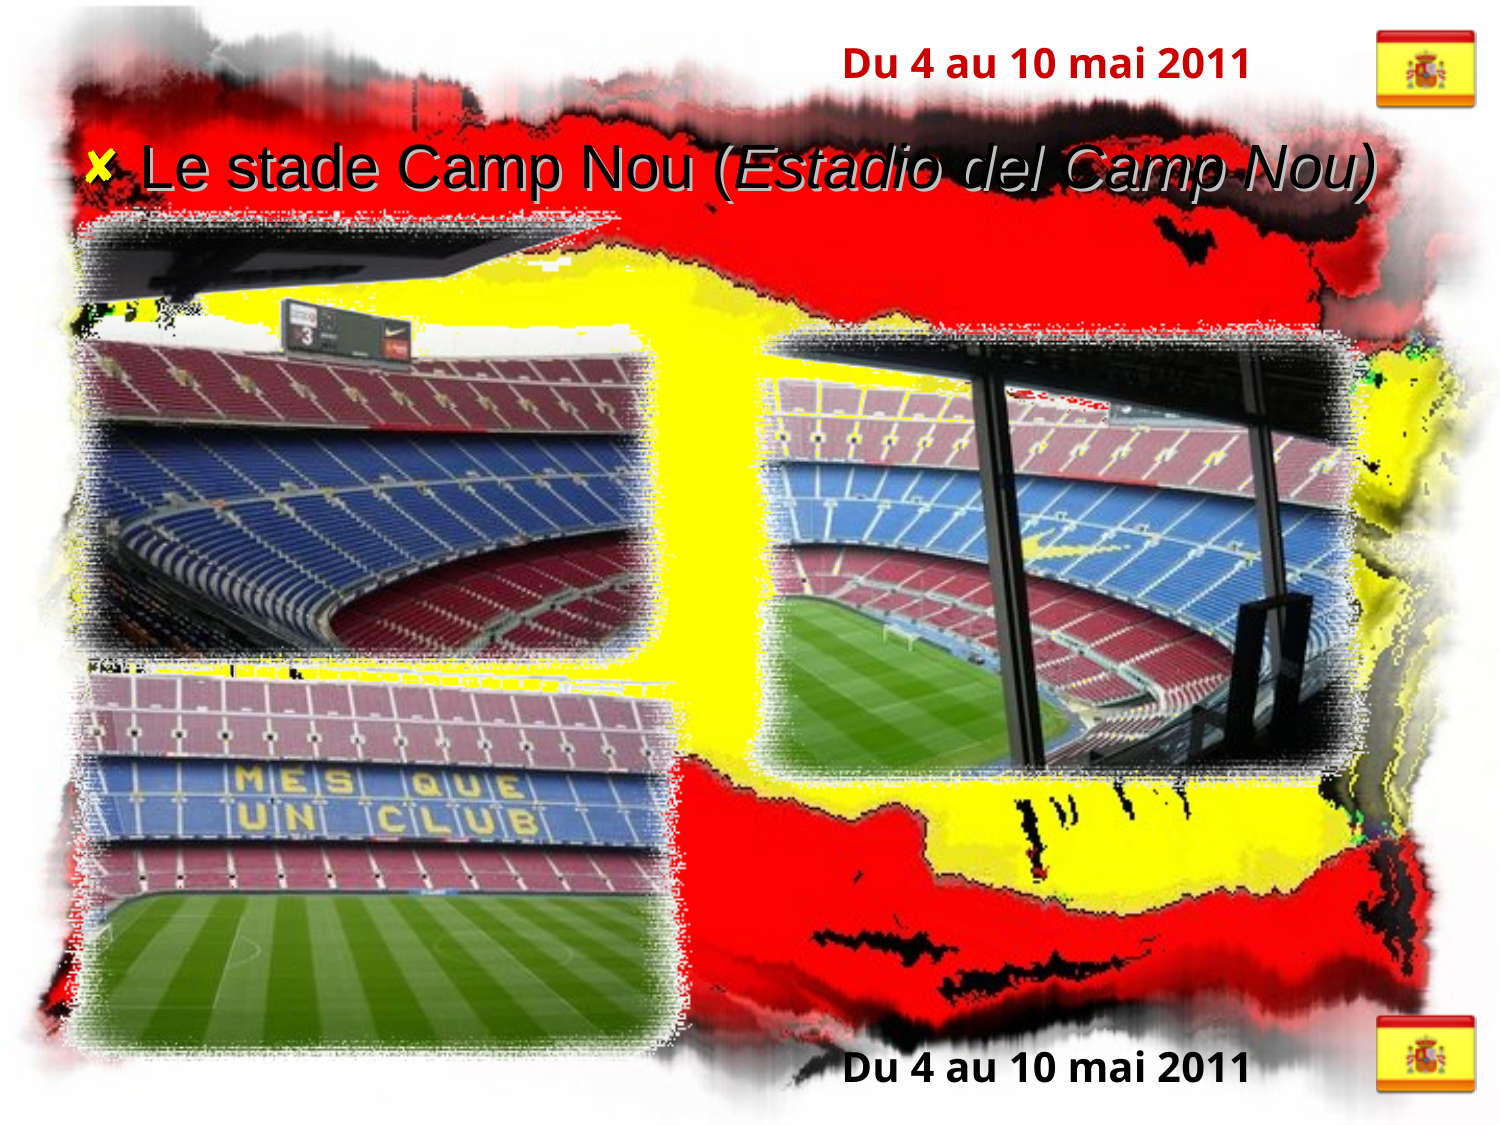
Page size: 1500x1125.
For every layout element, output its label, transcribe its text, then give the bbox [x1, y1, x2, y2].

picture [0, 0, 1500, 1125]
text_box  Le stade Camp Nou (Estadio del Camp Nou) [64, 118, 1447, 284]
